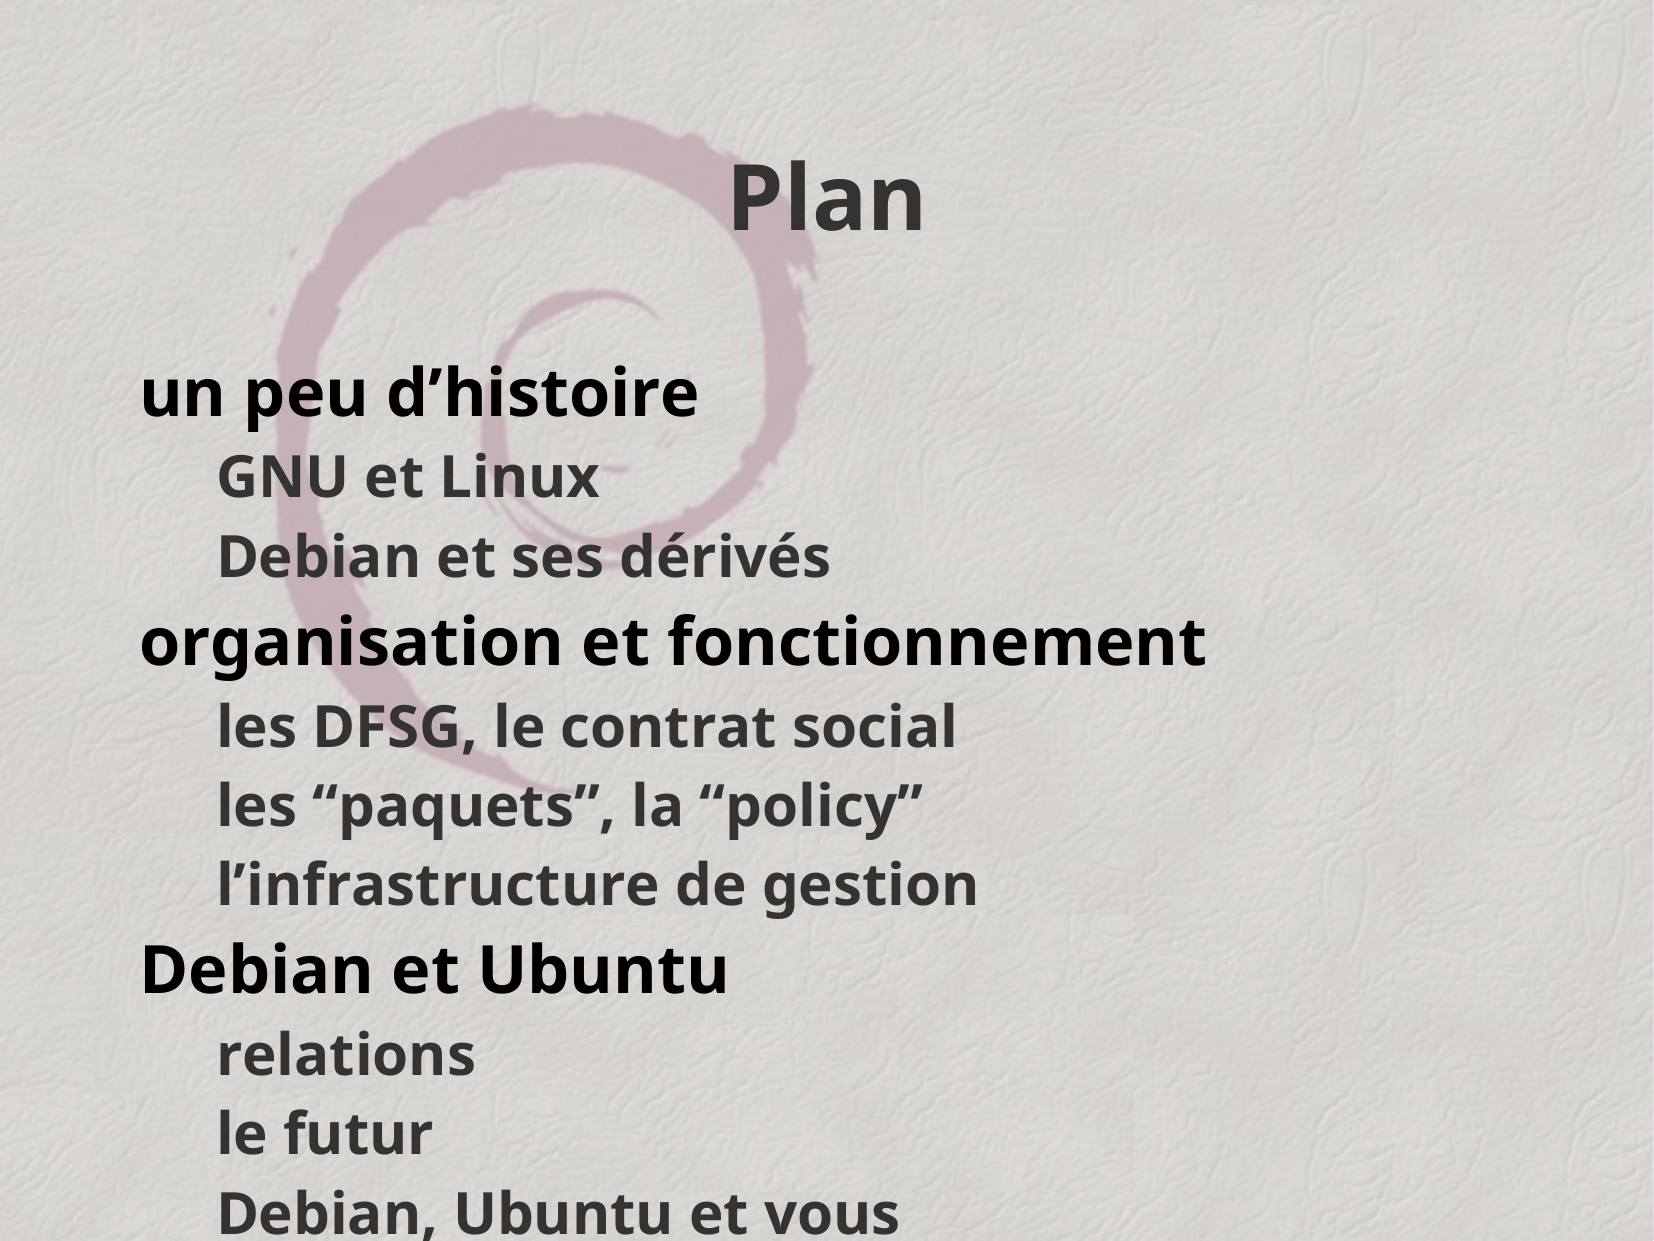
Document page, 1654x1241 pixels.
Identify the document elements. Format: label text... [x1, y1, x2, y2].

title Plan [121, 91, 1534, 299]
picture [0, 0, 1654, 1241]
list un peu d’histoire GNU et Linux Debian et ses dérivés organisation et fonctionnement les DFSG, le contrat social les “paquets”, la “policy” l’infrastructure de gestion Debian et Ubuntu relations le futur Debian, Ubuntu et vous [121, 344, 1534, 1115]
